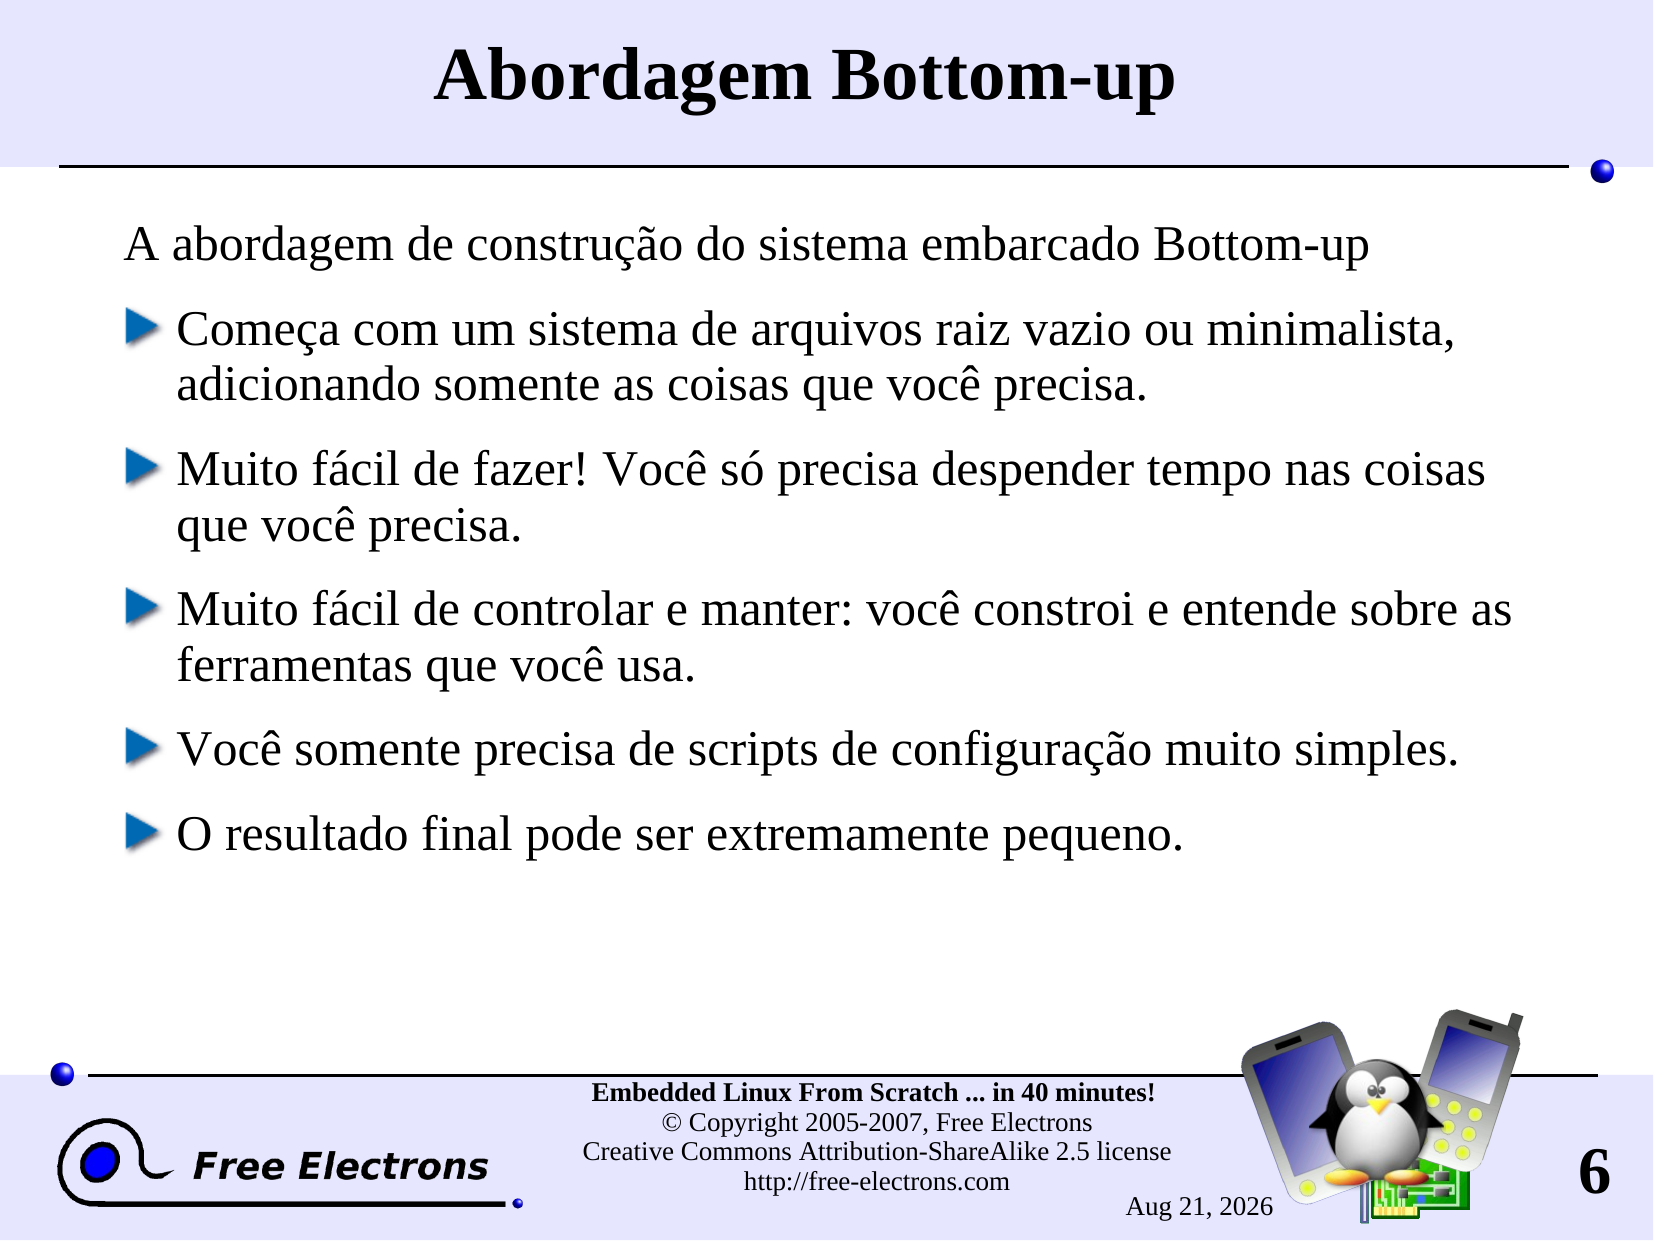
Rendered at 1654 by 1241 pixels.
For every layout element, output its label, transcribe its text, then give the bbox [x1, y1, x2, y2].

title Abordagem Bottom-up [60, 25, 1551, 124]
picture [1225, 1007, 1538, 1241]
picture [50, 1107, 527, 1216]
list A abordagem de construção do sistema embarcado Bottom-up Começa com um sistema de arquivos raiz vazio ou minimalista, adicionando somente as coisas que você precisa. Muito fácil de fazer! Você só precisa despender tempo nas coisas que você precisa. Muito fácil de controlar e manter: você constroi e entende sobre as ferramentas que você usa. Você somente precisa de scripts de configuração muito simples. O resultado final pode ser extremamente pequeno. [105, 216, 1518, 1040]
